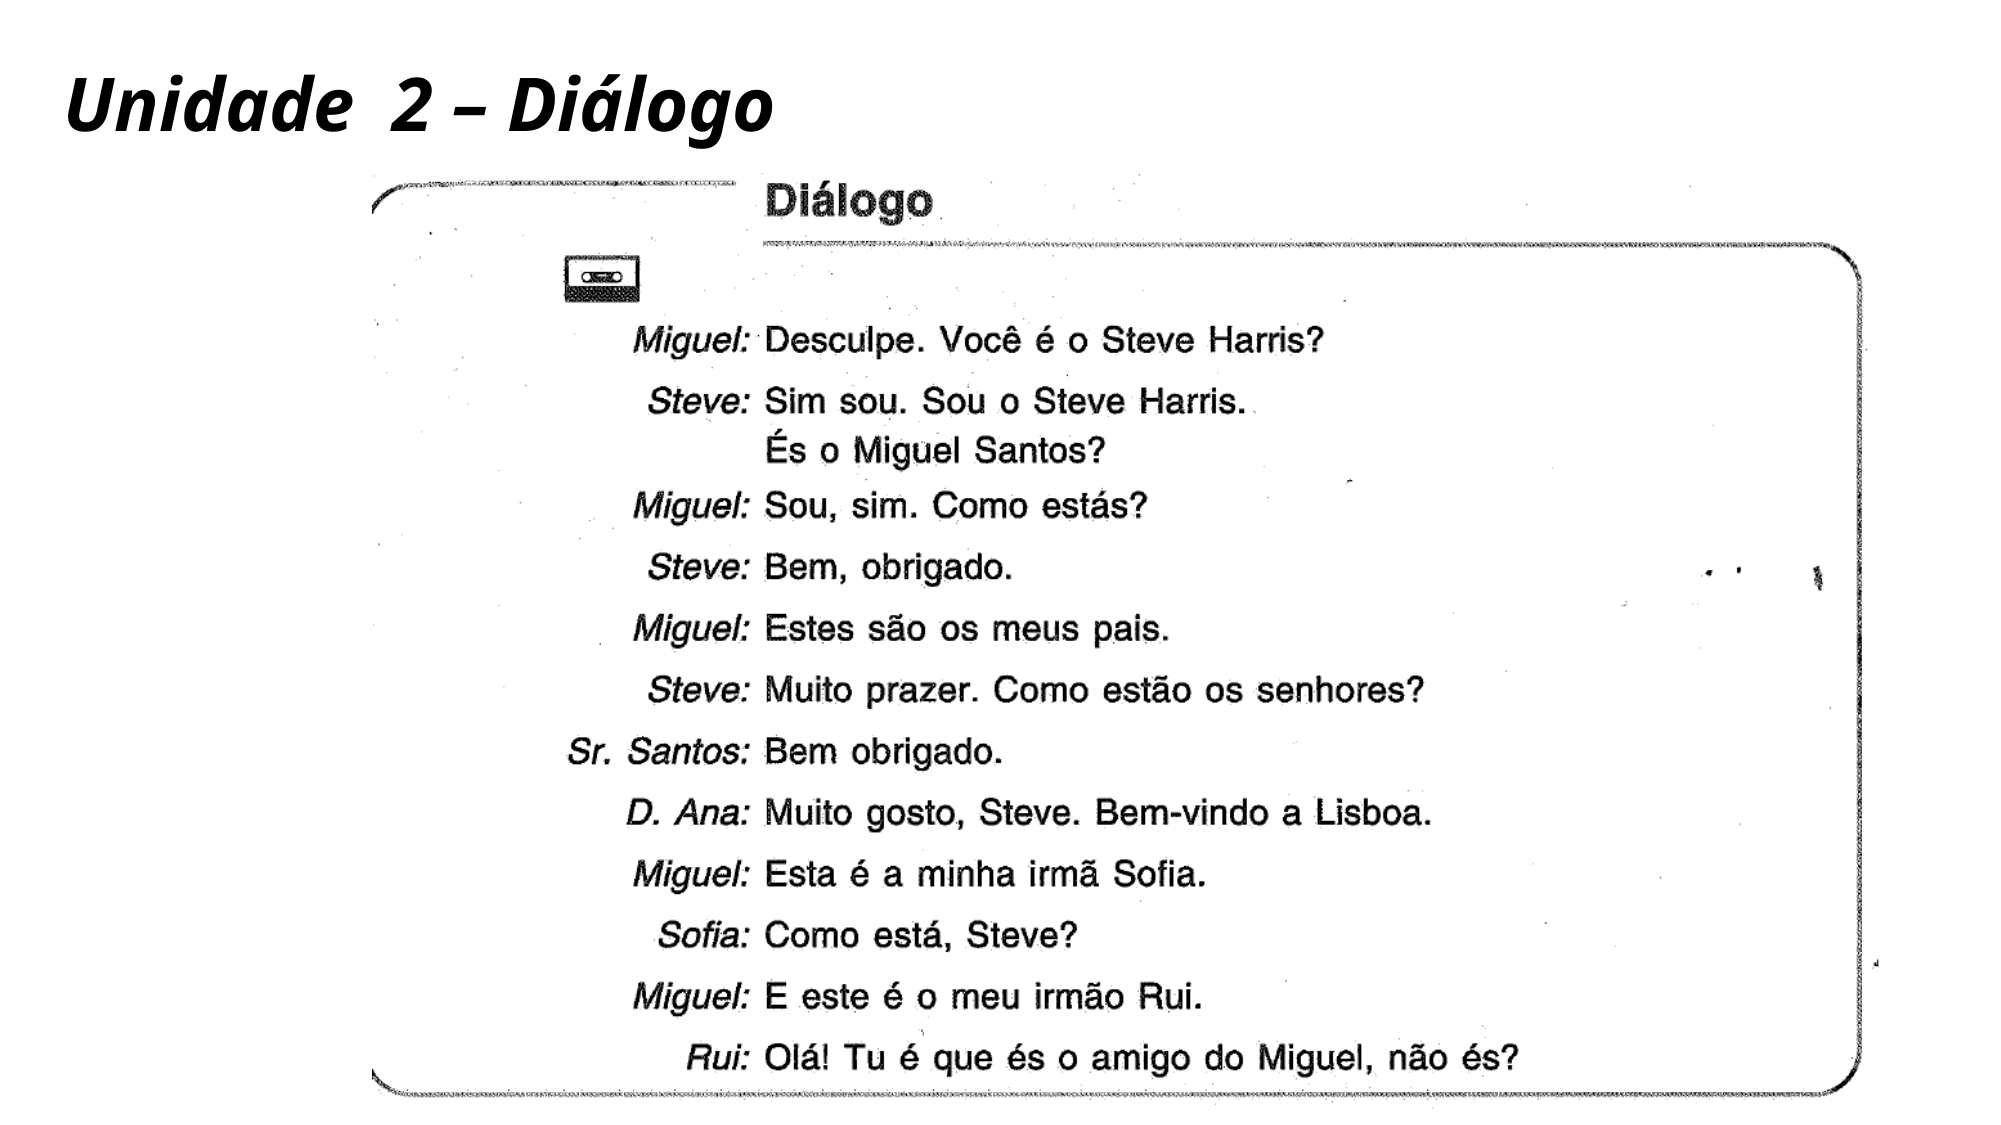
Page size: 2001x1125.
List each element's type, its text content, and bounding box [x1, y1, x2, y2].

title Unidade 2 – Diálogo [48, 59, 1863, 155]
picture [372, 173, 1879, 1125]
